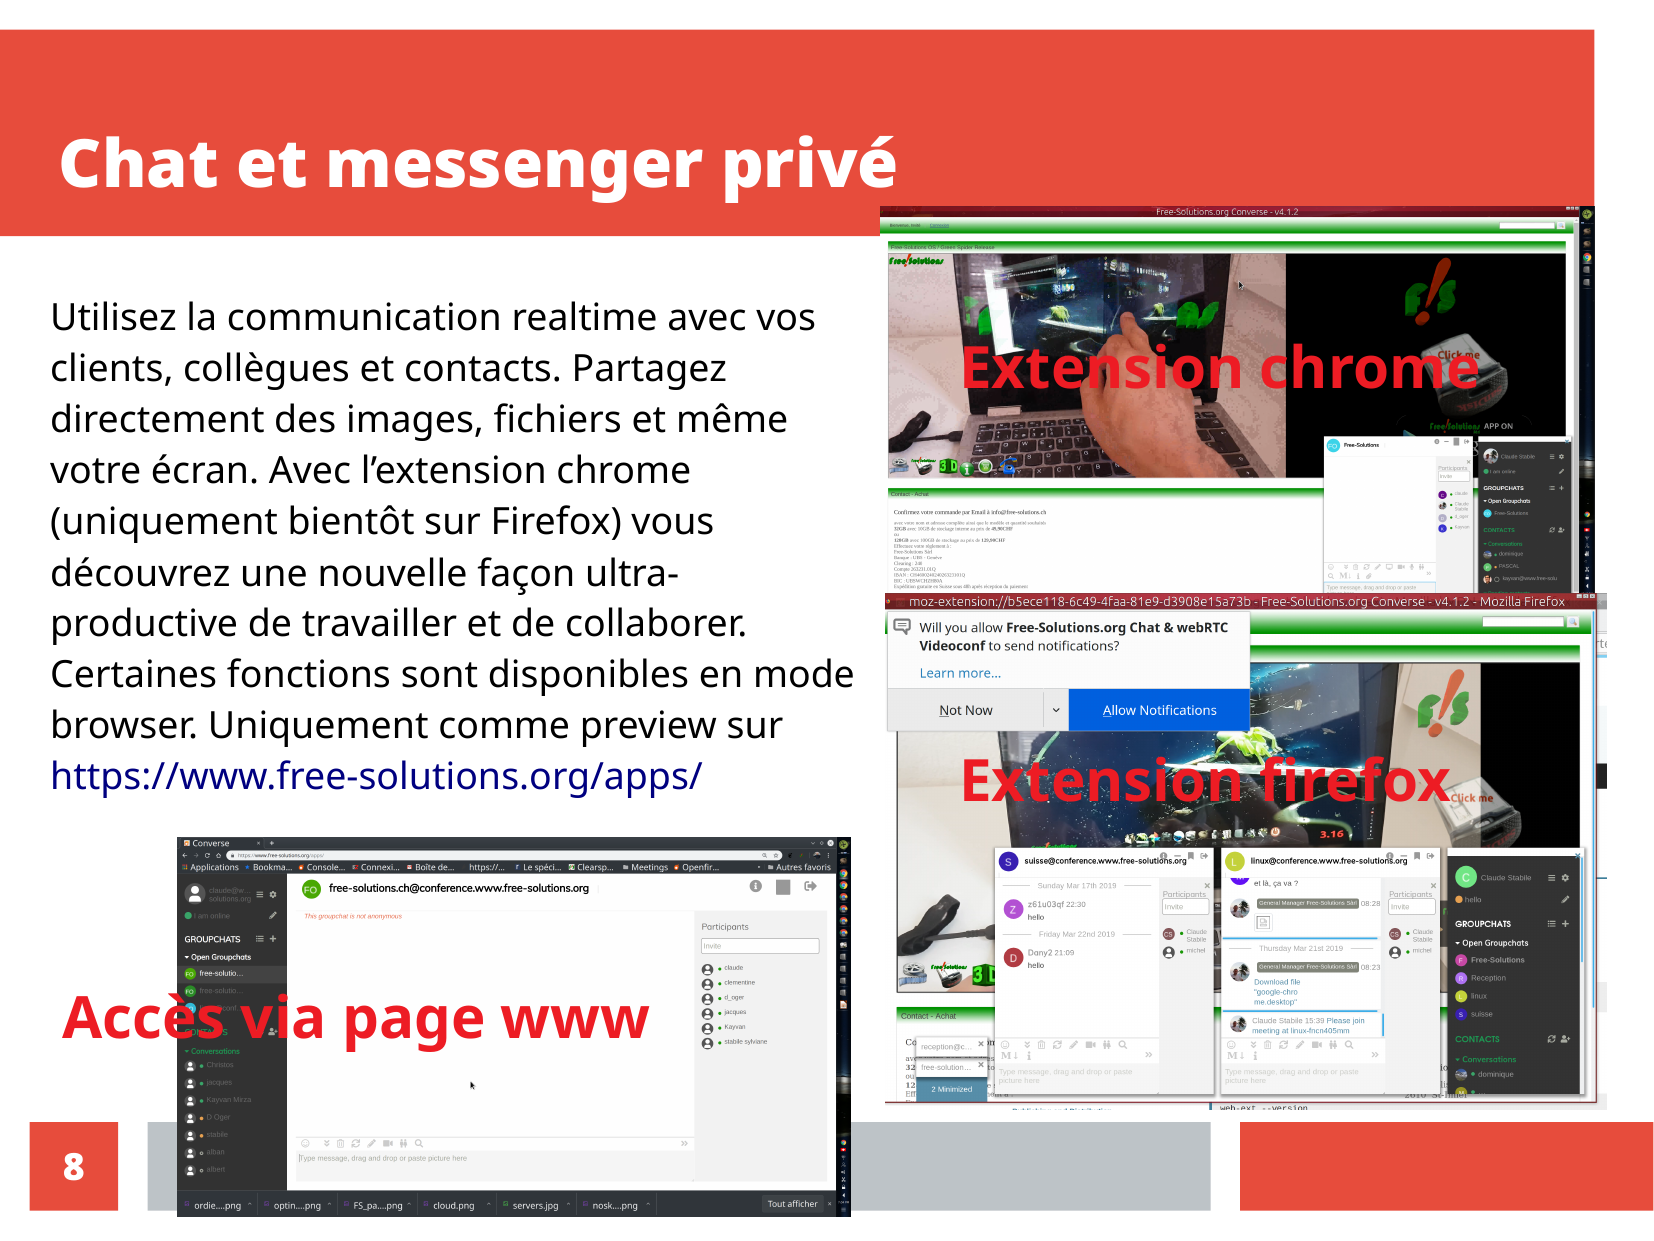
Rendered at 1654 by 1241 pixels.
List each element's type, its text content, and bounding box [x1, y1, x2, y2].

picture [177, 837, 851, 968]
text_box Extension firefox [944, 732, 1595, 883]
text_box Accès via page www [47, 968, 886, 1119]
text_box Extension chrome [944, 318, 1595, 470]
picture [880, 206, 1607, 1110]
picture [177, 1119, 851, 1217]
text_box Utilisez la communication realtime avec vos clients, collègues et contacts. Partagez directement des images, fichiers et même votre écran. Avec l’extension chrome (uniquement bientôt sur Firefox) vous découvrez une nouvelle façon ultra-productive de travailler et de collaborer. Certaines fonctions sont disponibles en mode browser. Uniquement comme preview sur https://www.free-solutions.org/apps/ [35, 283, 875, 865]
title Chat et messenger privé [59, 59, 1595, 207]
